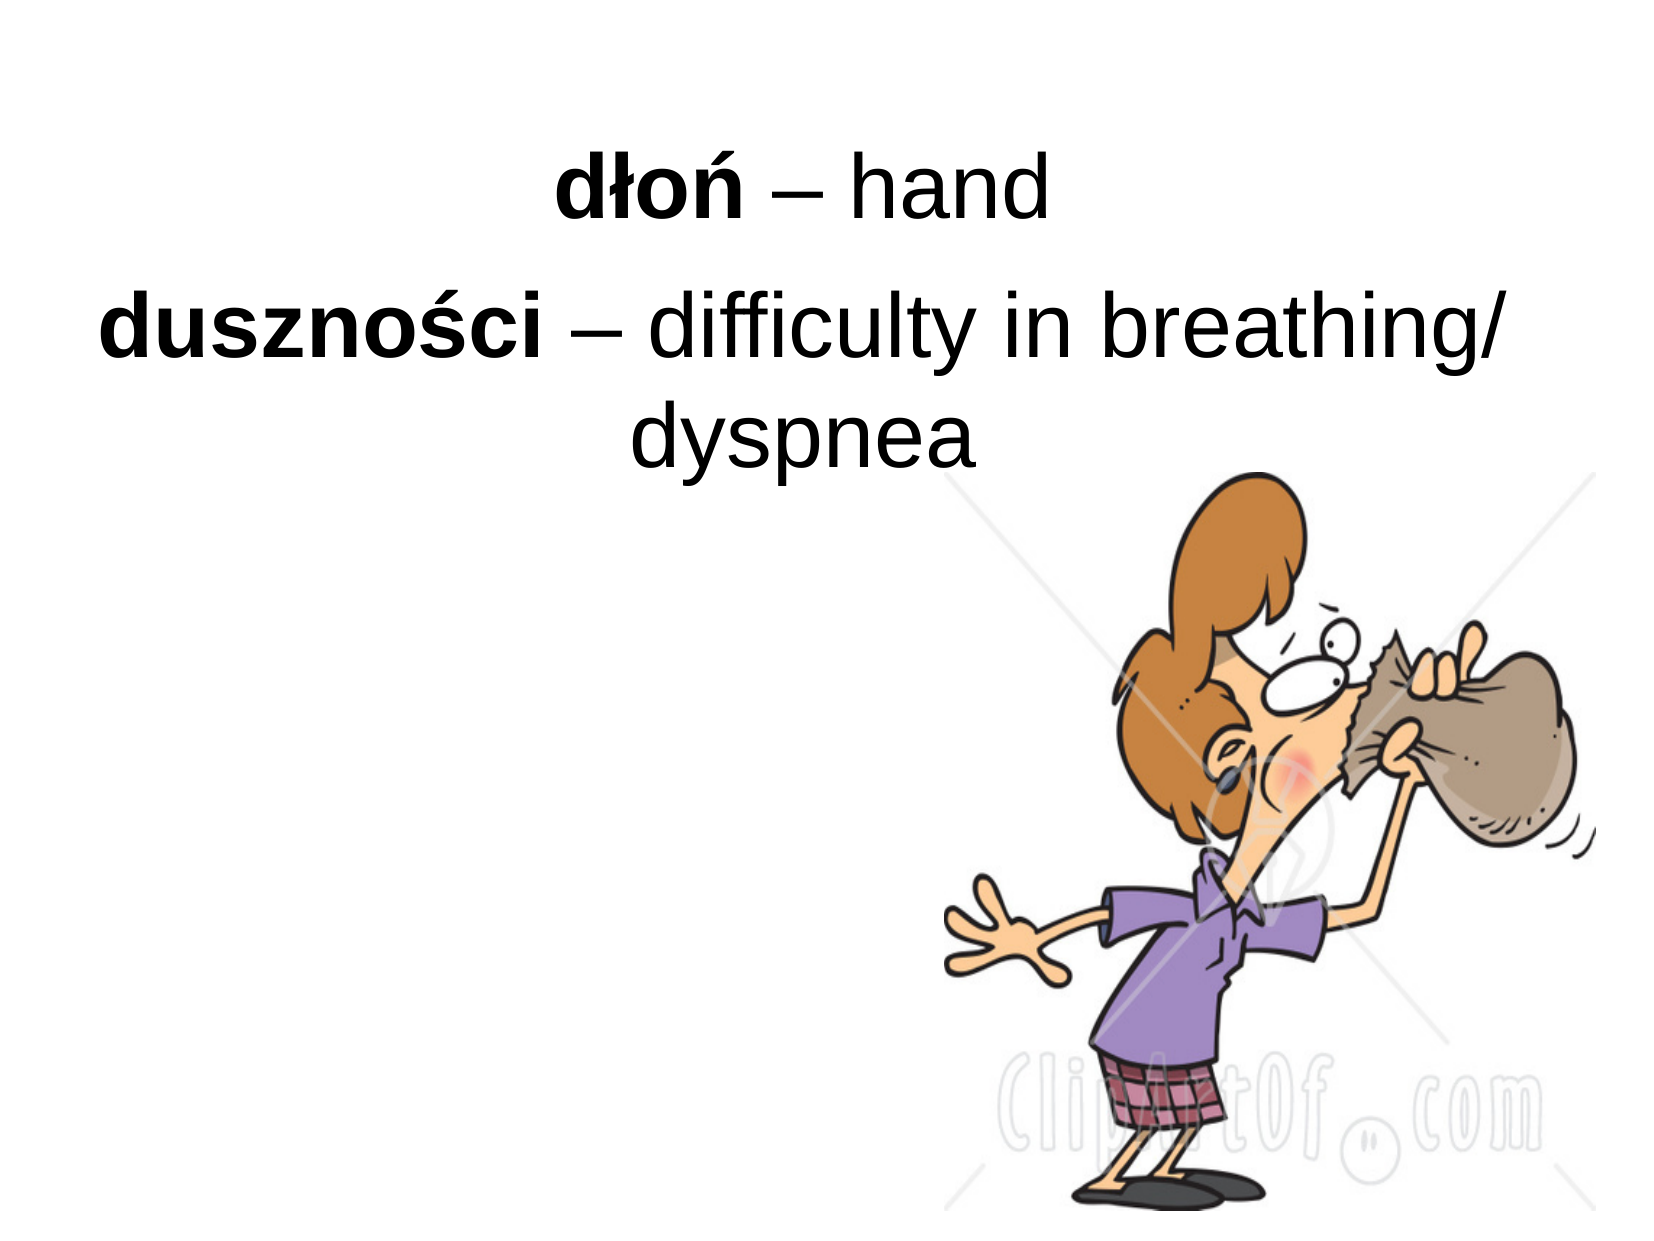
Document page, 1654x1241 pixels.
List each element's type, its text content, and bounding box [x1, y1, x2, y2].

list dłoń – hand duszności – difficulty in breathing/ dyspnea [59, 126, 1548, 945]
picture [944, 472, 1596, 1211]
